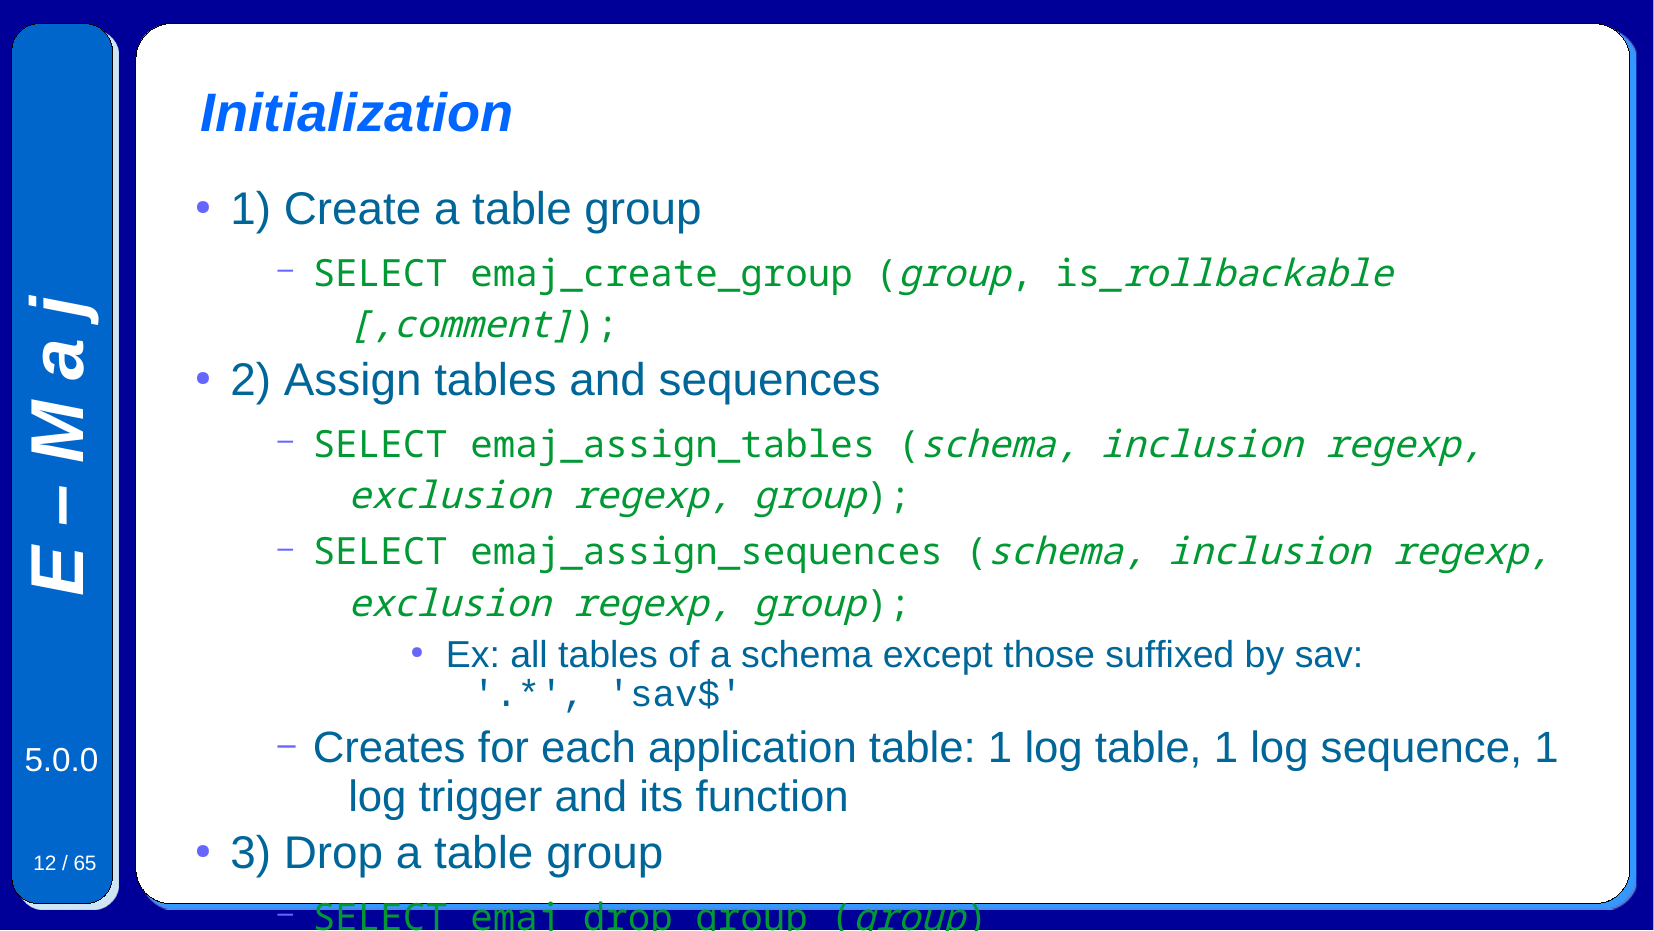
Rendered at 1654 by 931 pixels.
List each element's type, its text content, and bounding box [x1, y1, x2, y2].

title Initialization [200, 34, 1575, 183]
list 1) Create a table group SELECT emaj_create_group (group, is_rollbackable [,comment]); 2) Assign tables and sequences SELECT emaj_assign_tables (schema, inclusion regexp, exclusion regexp, group); SELECT emaj_assign_sequences (schema, inclusion regexp, exclusion regexp, group); Ex: all tables of a schema except those suffixed by sav: '.*', 'sav$' Creates for each application table: 1 log table, 1 log sequence, 1 log trigger and its function 3) Drop a table group SELECT emaj_drop_group (group) [177, 183, 1587, 889]
